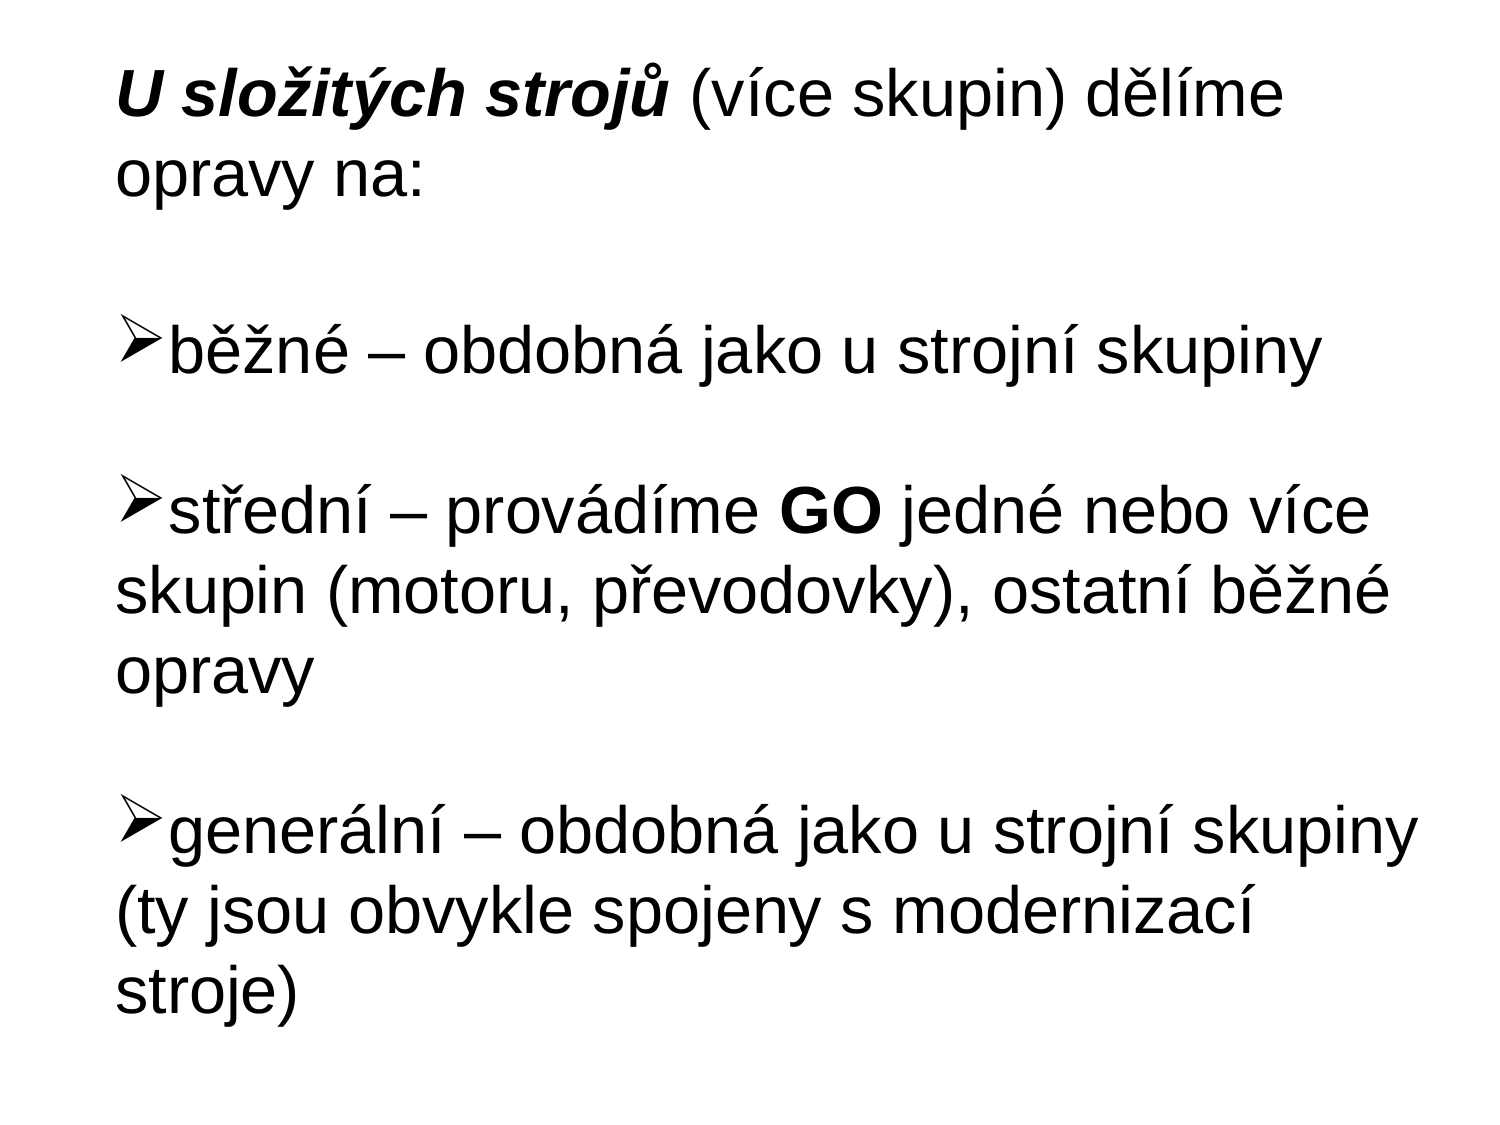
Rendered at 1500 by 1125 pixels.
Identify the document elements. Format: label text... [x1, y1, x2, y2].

list U složitých strojů (více skupin) dělíme opravy na: běžné – obdobná jako u strojní skupiny střední – provádíme GO jedné nebo více skupin (motoru, převodovky), ostatní běžné opravy generální – obdobná jako u strojní skupiny (ty jsou obvykle spojeny s modernizací stroje) [100, 42, 1451, 1125]
